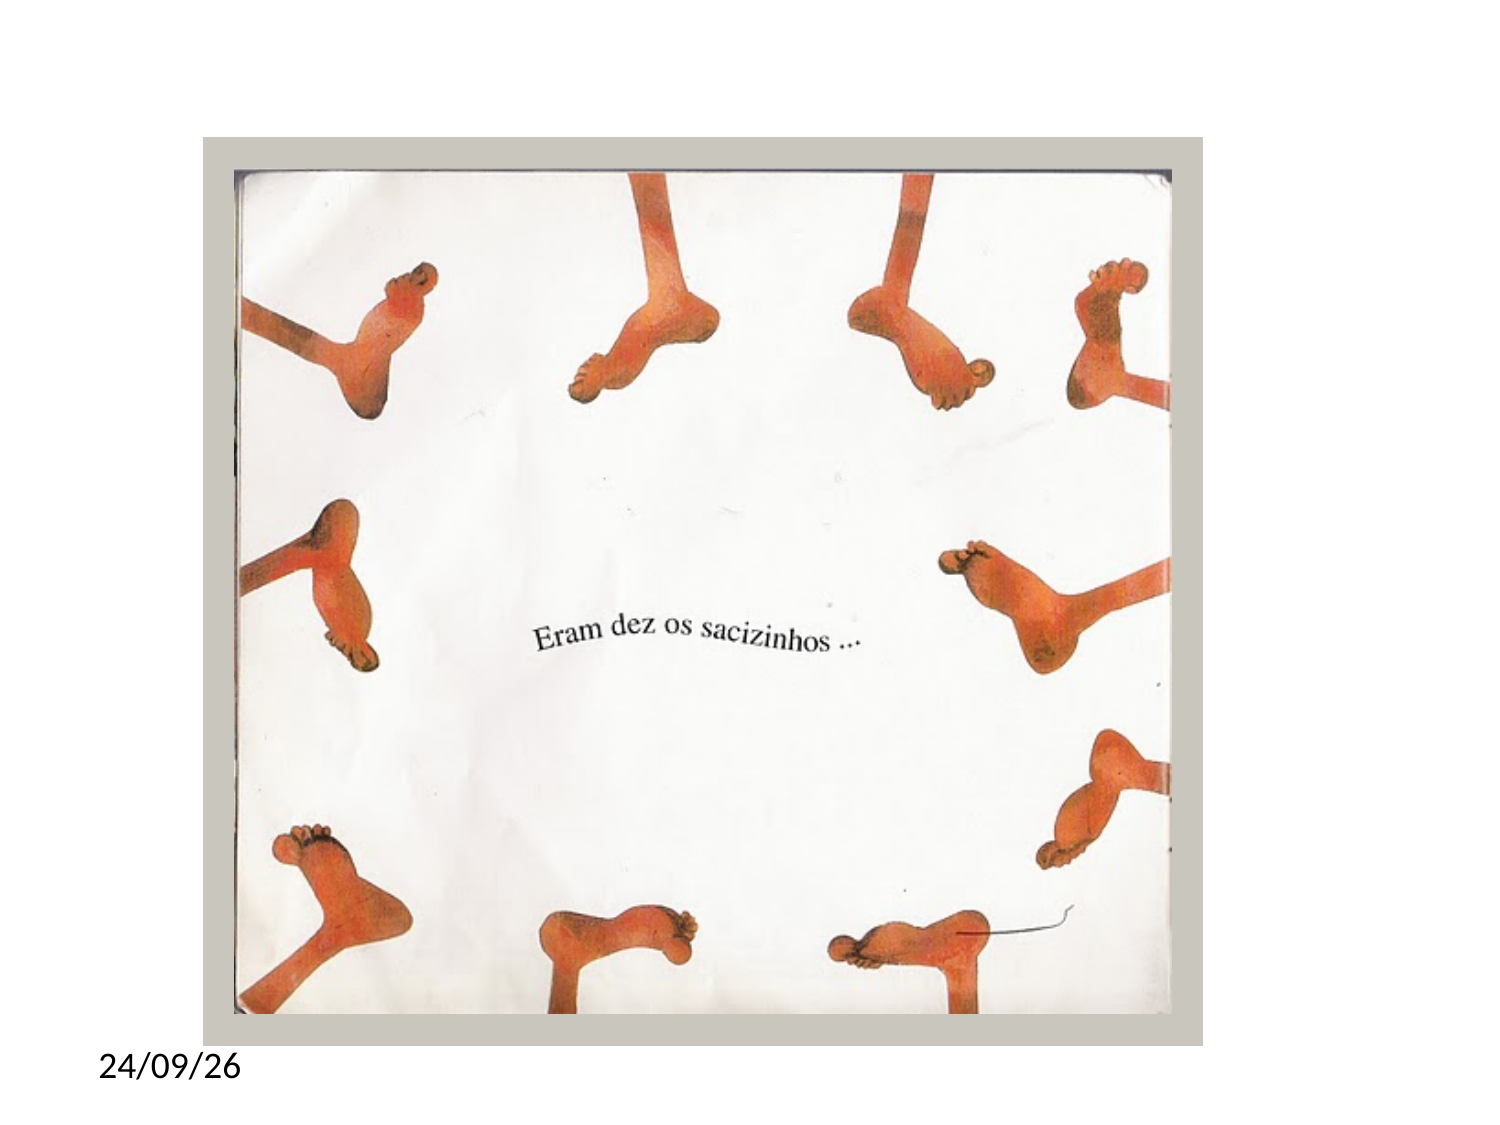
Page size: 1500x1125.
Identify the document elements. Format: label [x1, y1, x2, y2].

picture [234, 168, 1172, 1015]
title [75, 45, 1425, 233]
